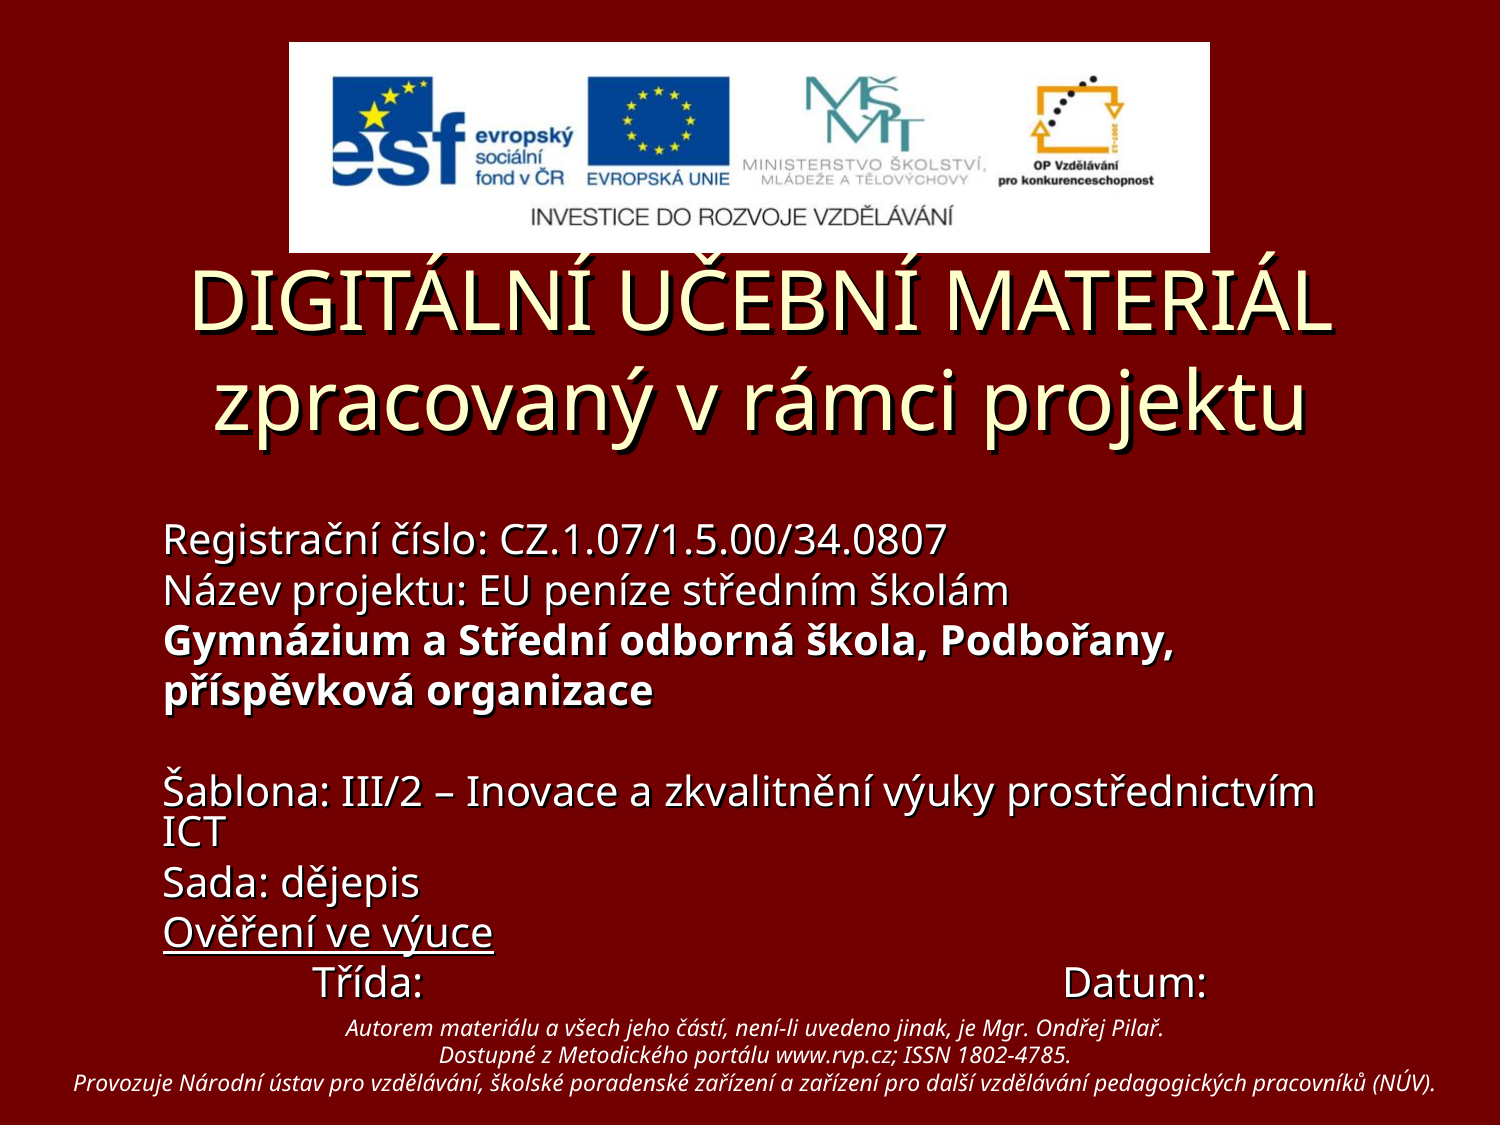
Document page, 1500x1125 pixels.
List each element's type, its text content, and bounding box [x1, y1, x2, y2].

text_box Registrační číslo: CZ.1.07/1.5.00/34.0807 Název projektu: EU peníze středním školám Gymnázium a Střední odborná škola, Podbořany, příspěvková organizace Šablona: III/2 – Inovace a zkvalitnění výuky prostřednictvím ICT Sada: dějepis Ověření ve výuce Třída: Datum: [147, 515, 1376, 1005]
title DIGITÁLNÍ UČEBNÍ MATERIÁL zpracovaný v rámci projektu [159, 239, 1364, 455]
picture [289, 42, 1210, 253]
text_box Autorem materiálu a všech jeho částí, není-li uvedeno jinak, je Mgr. Ondřej Pilař. Dostupné z Metodického portálu www.rvp.cz; ISSN 1802-4785. Provozuje Národní ústav pro vzdělávání, školské poradenské zařízení a zařízení pro další vzdělávání pedagogických pracovníků (NÚV). [41, 1005, 1471, 1104]
